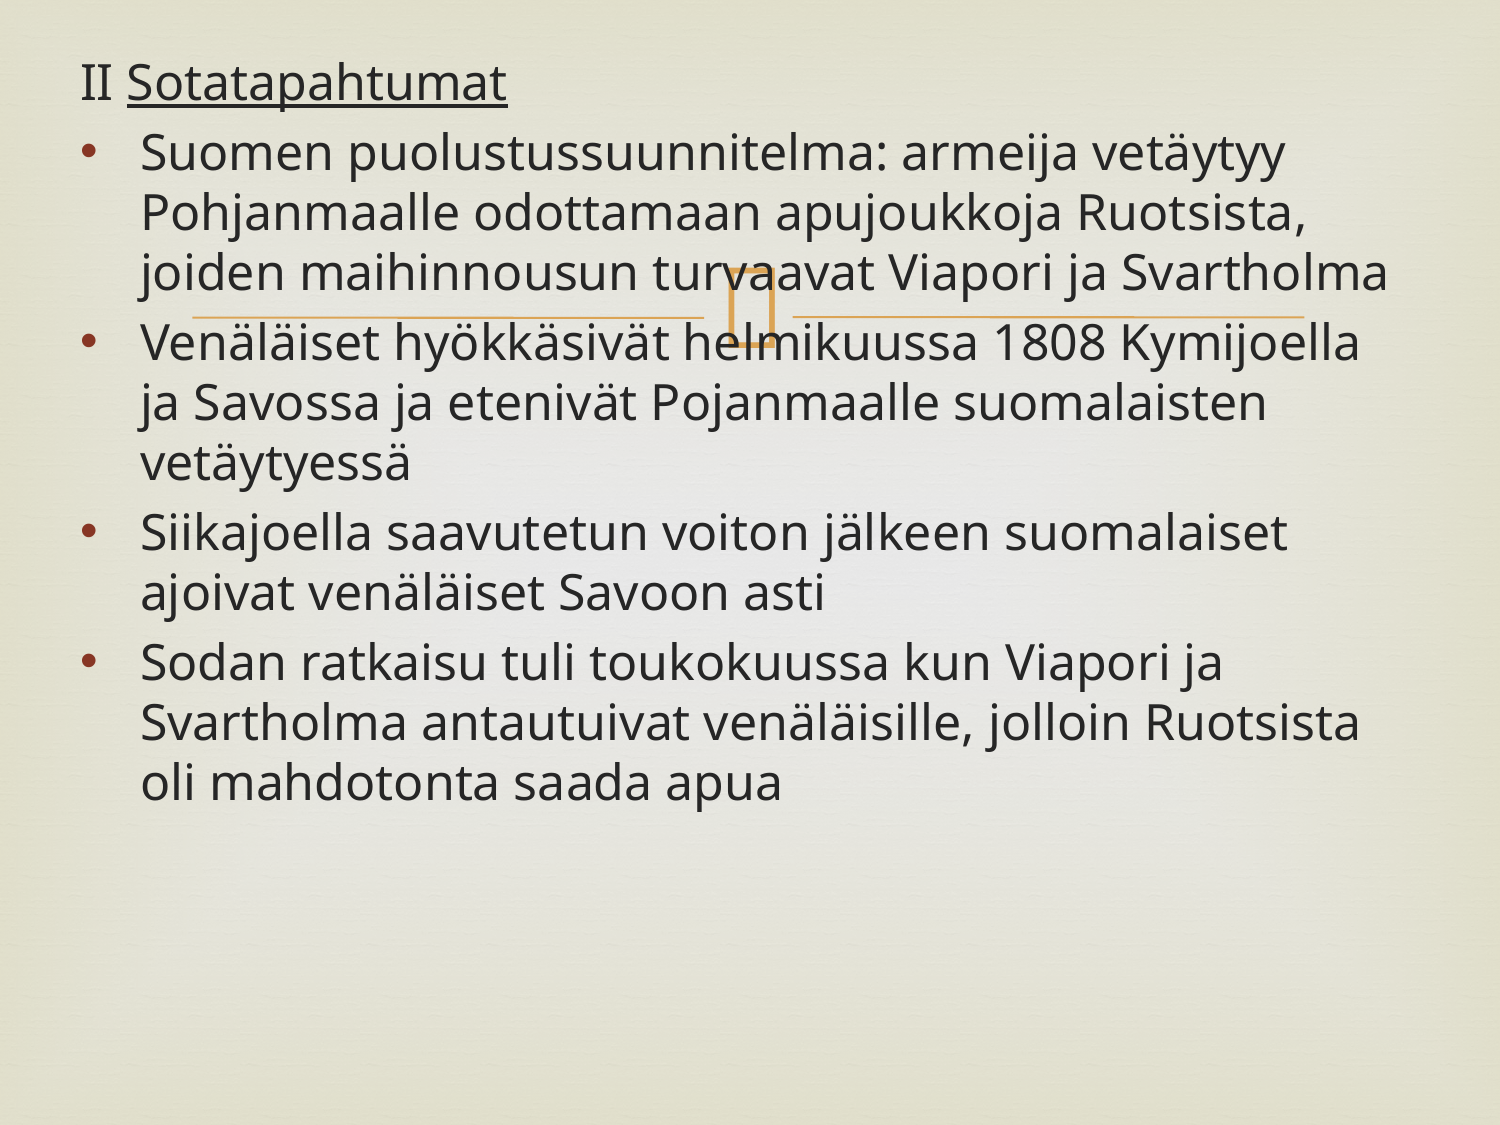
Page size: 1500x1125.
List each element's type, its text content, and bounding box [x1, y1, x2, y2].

list II Sotatapahtumat Suomen puolustussuunnitelma: armeija vetäytyy Pohjanmaalle odottamaan apujoukkoja Ruotsista, joiden maihinnousun turvaavat Viapori ja Svartholma Venäläiset hyökkäsivät helmikuussa 1808 Kymijoella ja Savossa ja etenivät Pojanmaalle suomalaisten vetäytyessä Siikajoella saavutetun voiton jälkeen suomalaiset ajoivat venäläiset Savoon asti Sodan ratkaisu tuli toukokuussa kun Viapori ja Svartholma antautuivat venäläisille, jolloin Ruotsista oli mahdotonta saada apua [64, 42, 1425, 1005]
